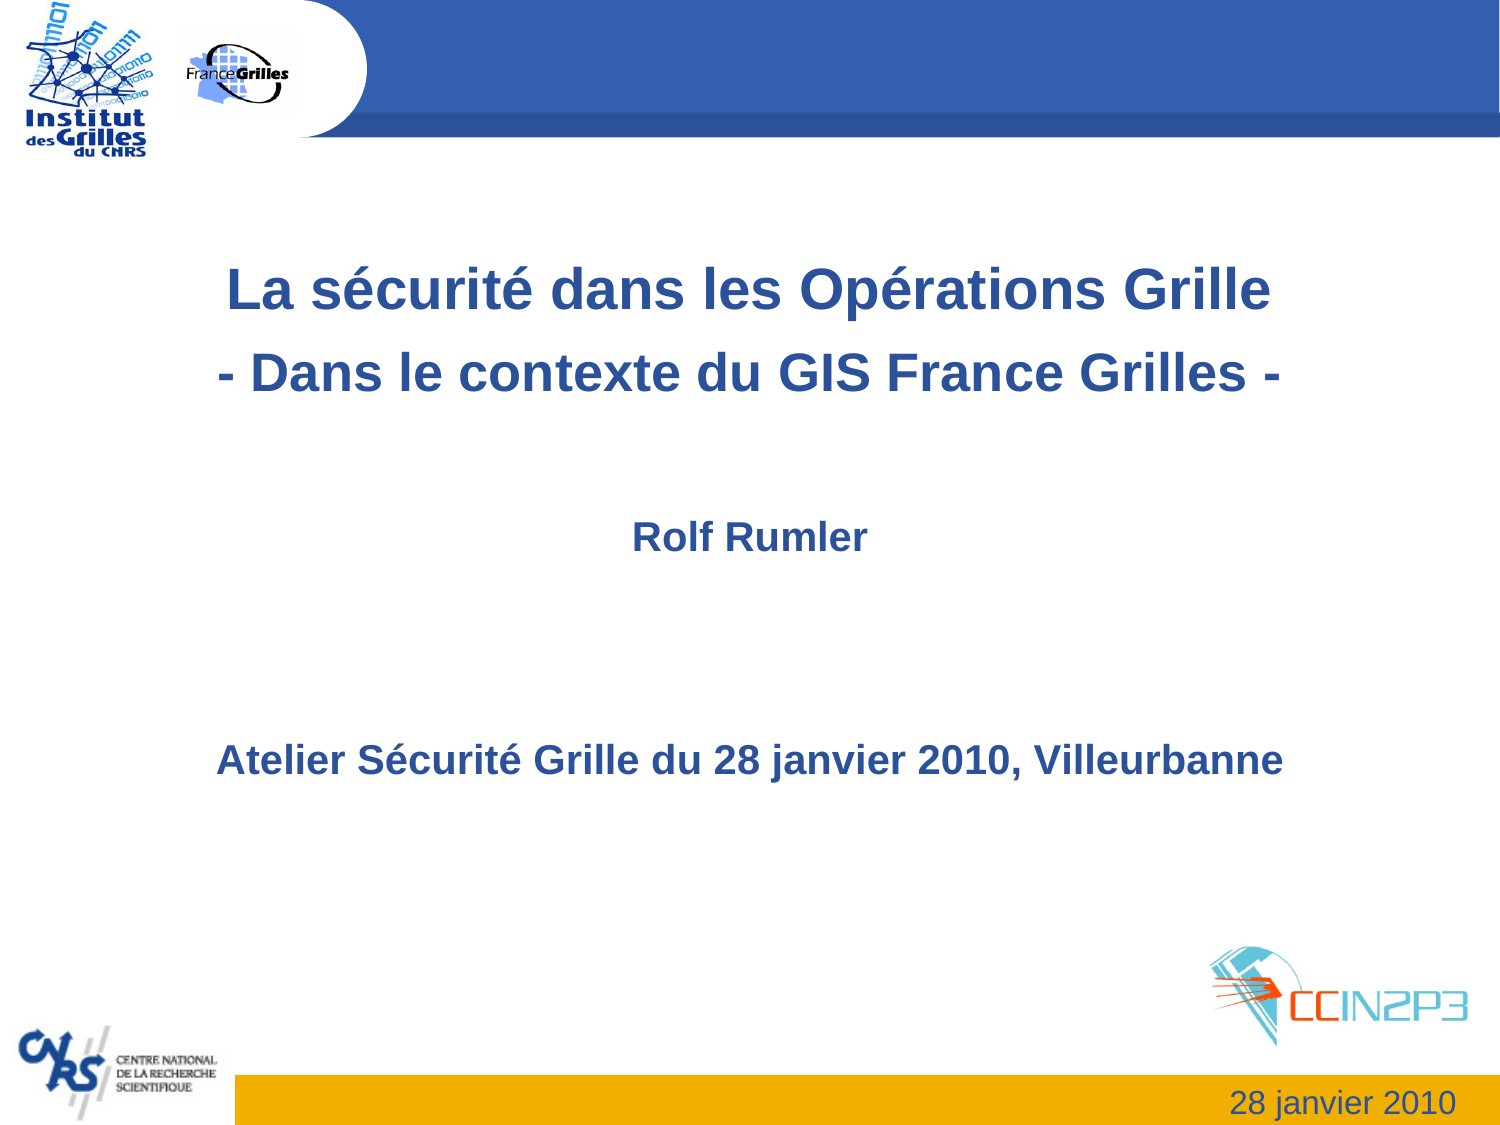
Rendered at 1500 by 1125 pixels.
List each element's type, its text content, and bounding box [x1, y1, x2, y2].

text_box 28 janvier 2010 [1214, 1073, 1499, 1125]
text_box La sécurité dans les Opérations Grille - Dans le contexte du GIS France Grilles - Rolf Rumler Atelier Sécurité Grille du 28 janvier 2010, Villeurbanne [0, 166, 1500, 955]
picture [1186, 955, 1500, 1071]
picture [0, 1023, 235, 1125]
picture [0, 0, 298, 159]
